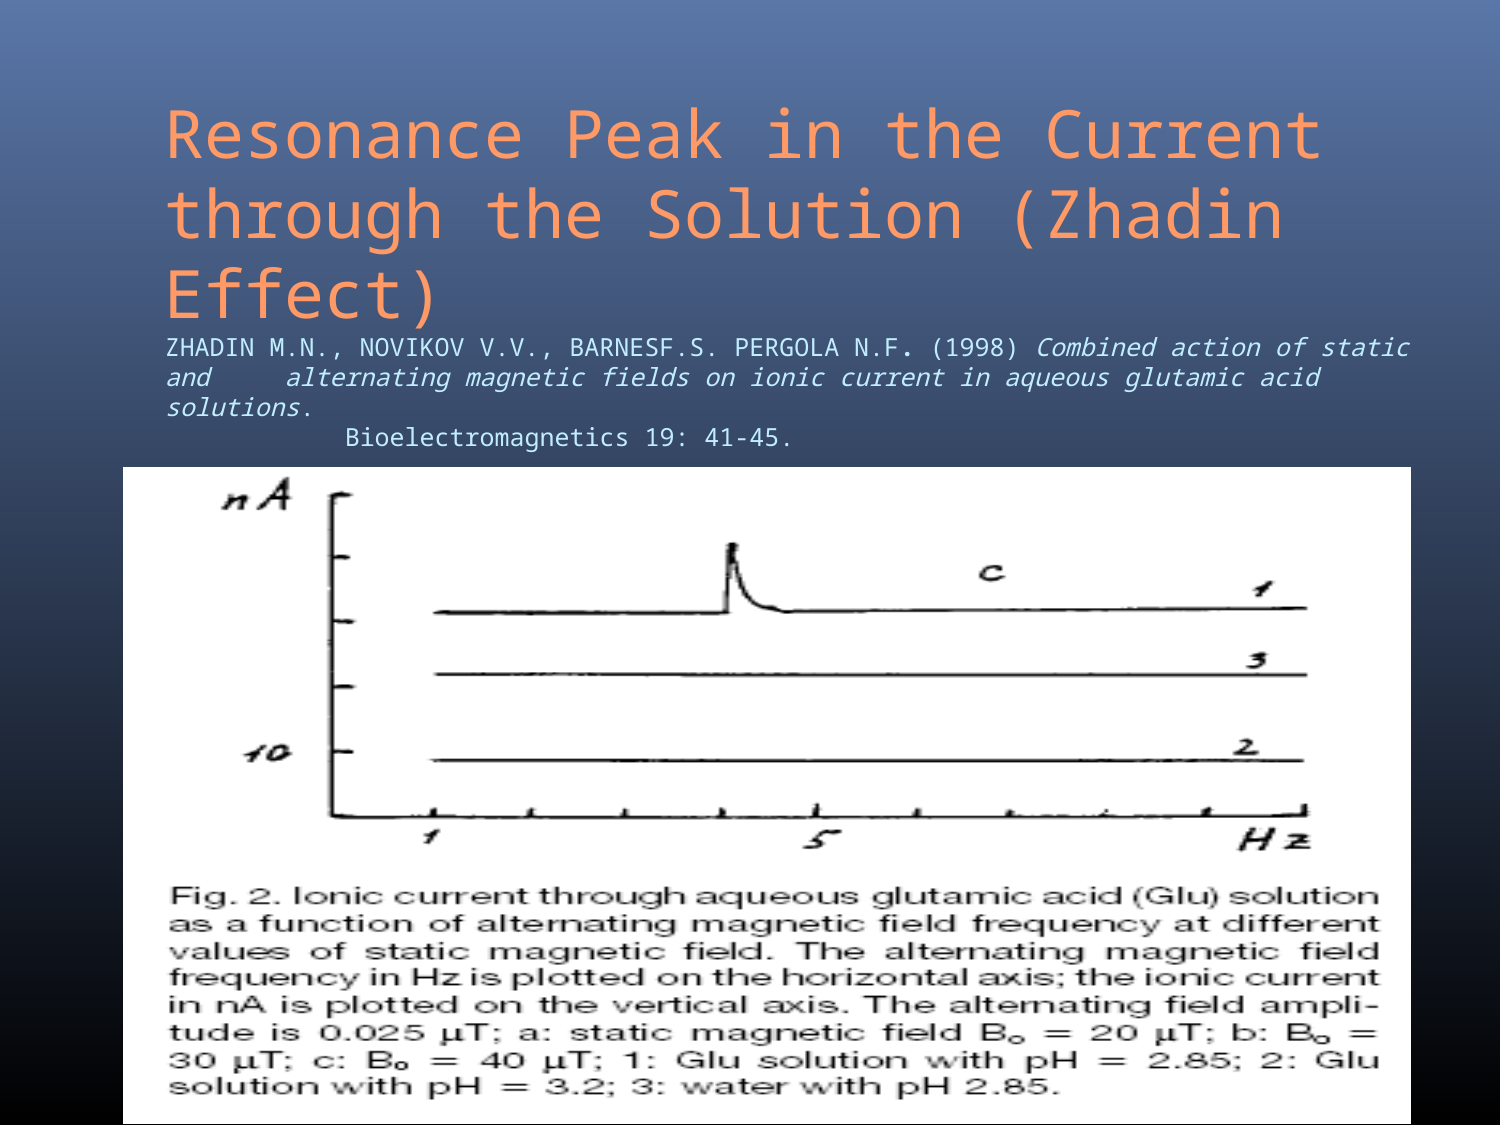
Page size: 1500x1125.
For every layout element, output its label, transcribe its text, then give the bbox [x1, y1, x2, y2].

picture [123, 467, 1411, 1124]
text_box Resonance Peak in the Current through the Solution (Zhadin Effect) ZHADIN M.N., NOVIKOV V.V., BARNESF.S. PERGOLA N.F. (1998) Combined action of static and alternating magnetic fields on ionic current in aqueous glutamic acid solutions. Bioelectromagnetics 19: 41-45. [150, 84, 1426, 430]
